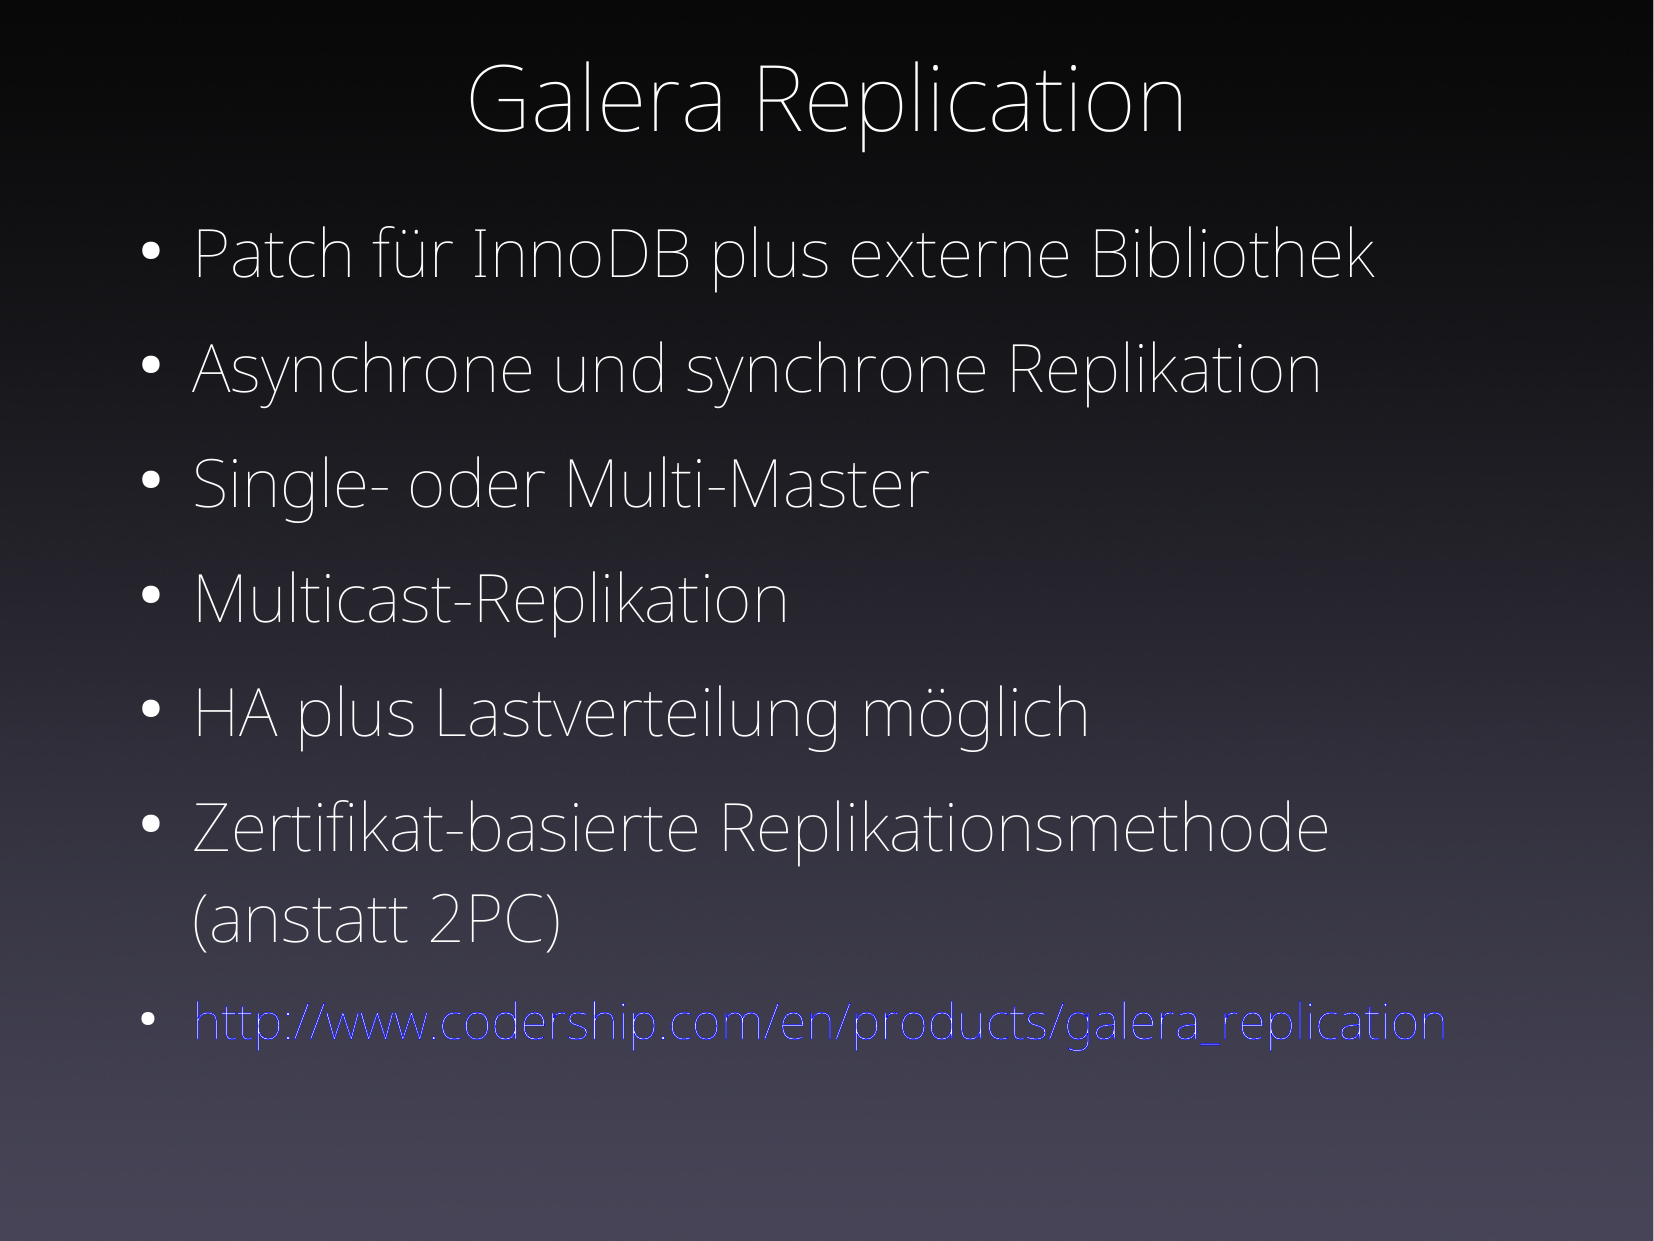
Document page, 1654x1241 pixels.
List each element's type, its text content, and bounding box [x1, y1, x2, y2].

picture [0, 0, 1654, 1241]
title Galera Replication [121, 41, 1534, 150]
list Patch für InnoDB plus externe Bibliothek Asynchrone und synchrone Replikation Single- oder Multi-Master Multicast-Replikation HA plus Lastverteilung möglich Zertifikat-basierte Replikationsmethode (anstatt 2PC) http://www.codership.com/en/products/galera_replication [121, 206, 1534, 1182]
